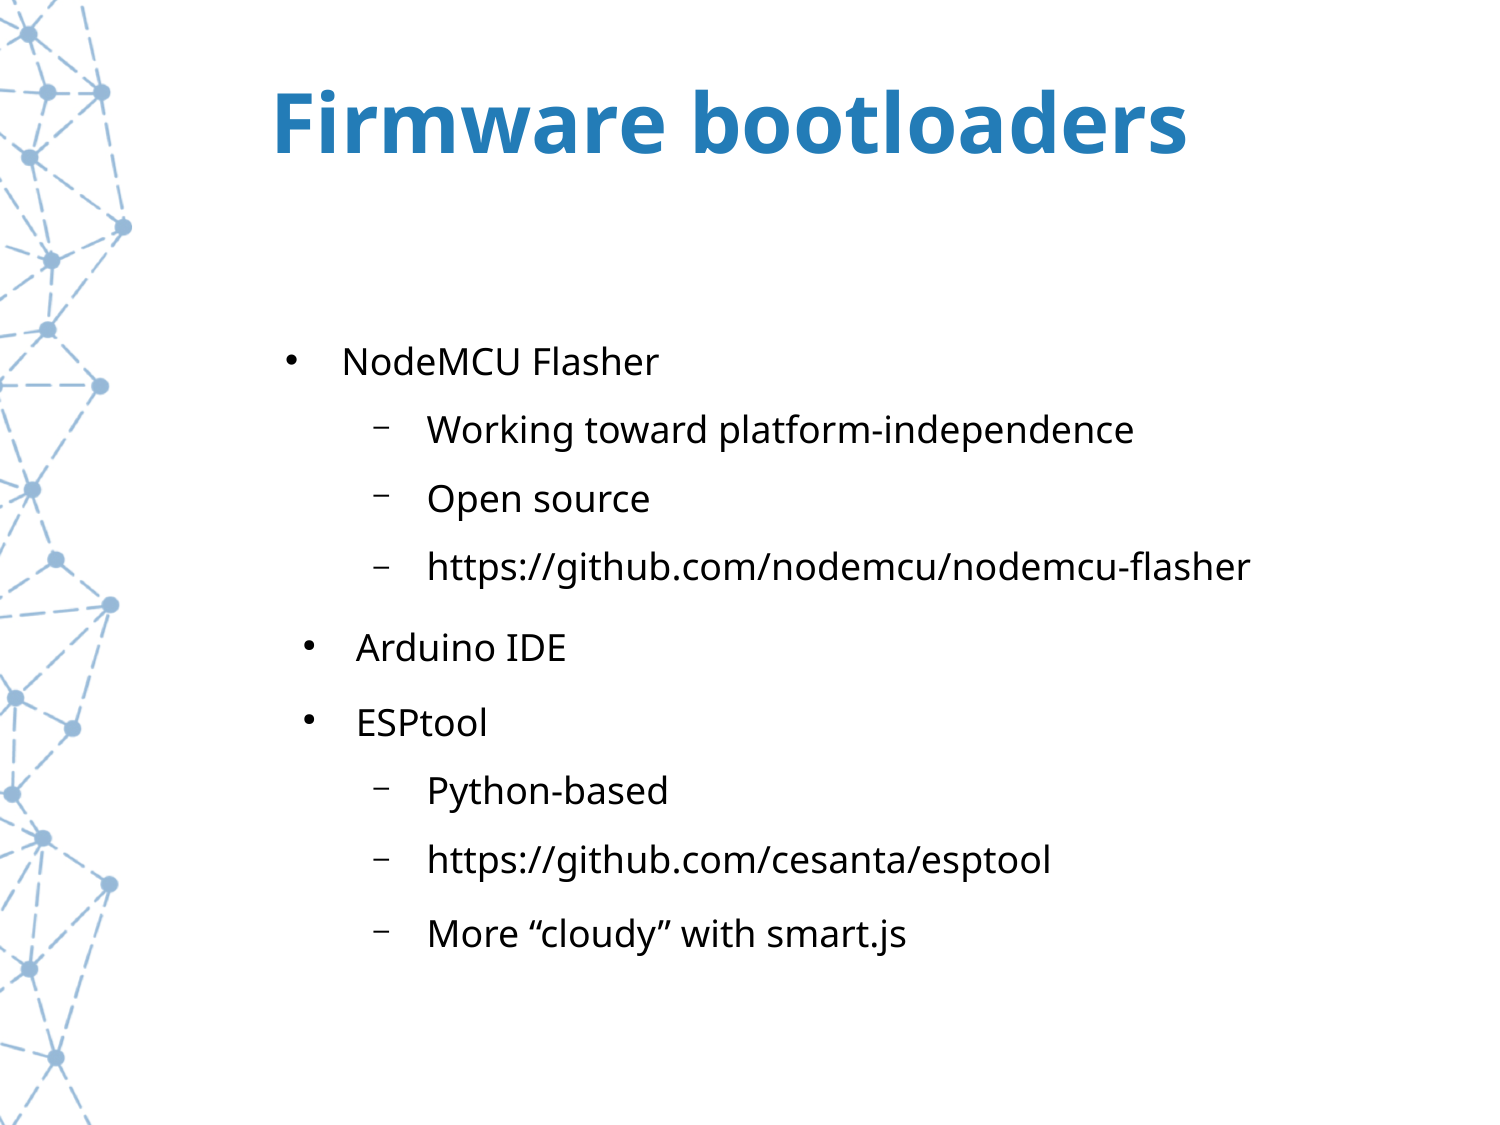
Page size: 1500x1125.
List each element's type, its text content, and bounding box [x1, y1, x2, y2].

picture [0, 0, 133, 1125]
title Firmware bootloaders [255, 62, 1471, 180]
list NodeMCU Flasher Working toward platform-independence Open source https://github.com/nodemcu/nodemcu-flasher Arduino IDE ESPtool Python-based https://github.com/cesanta/esptool More “cloudy” with smart.js [270, 329, 1366, 796]
